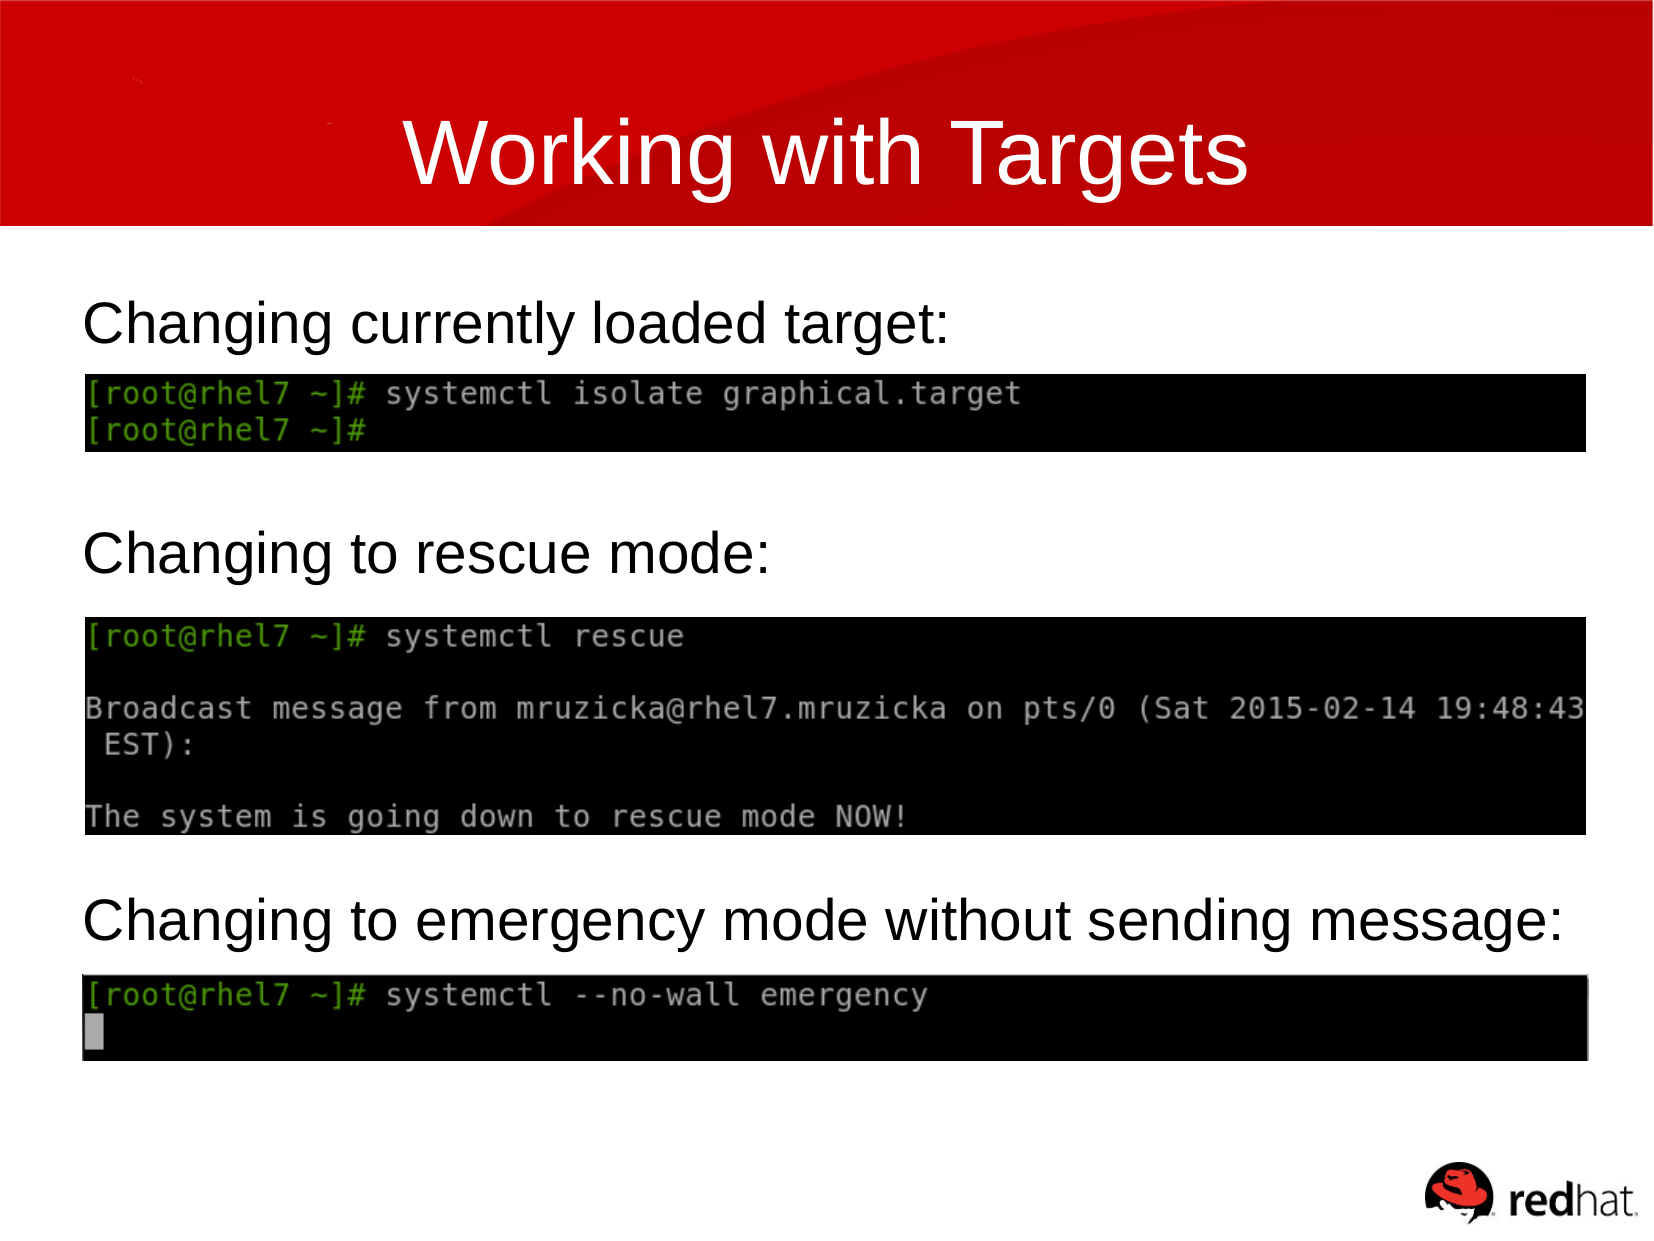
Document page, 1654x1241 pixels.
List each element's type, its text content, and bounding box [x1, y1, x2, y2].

picture [85, 617, 1586, 835]
list Changing currently loaded target: Changing to rescue mode: Changing to emergency mode without sending message: [82, 290, 1571, 974]
picture [0, 0, 1653, 226]
title Working with Targets [82, 49, 1571, 257]
picture [1425, 1162, 1638, 1232]
picture [82, 974, 1589, 1061]
picture [85, 374, 1586, 452]
